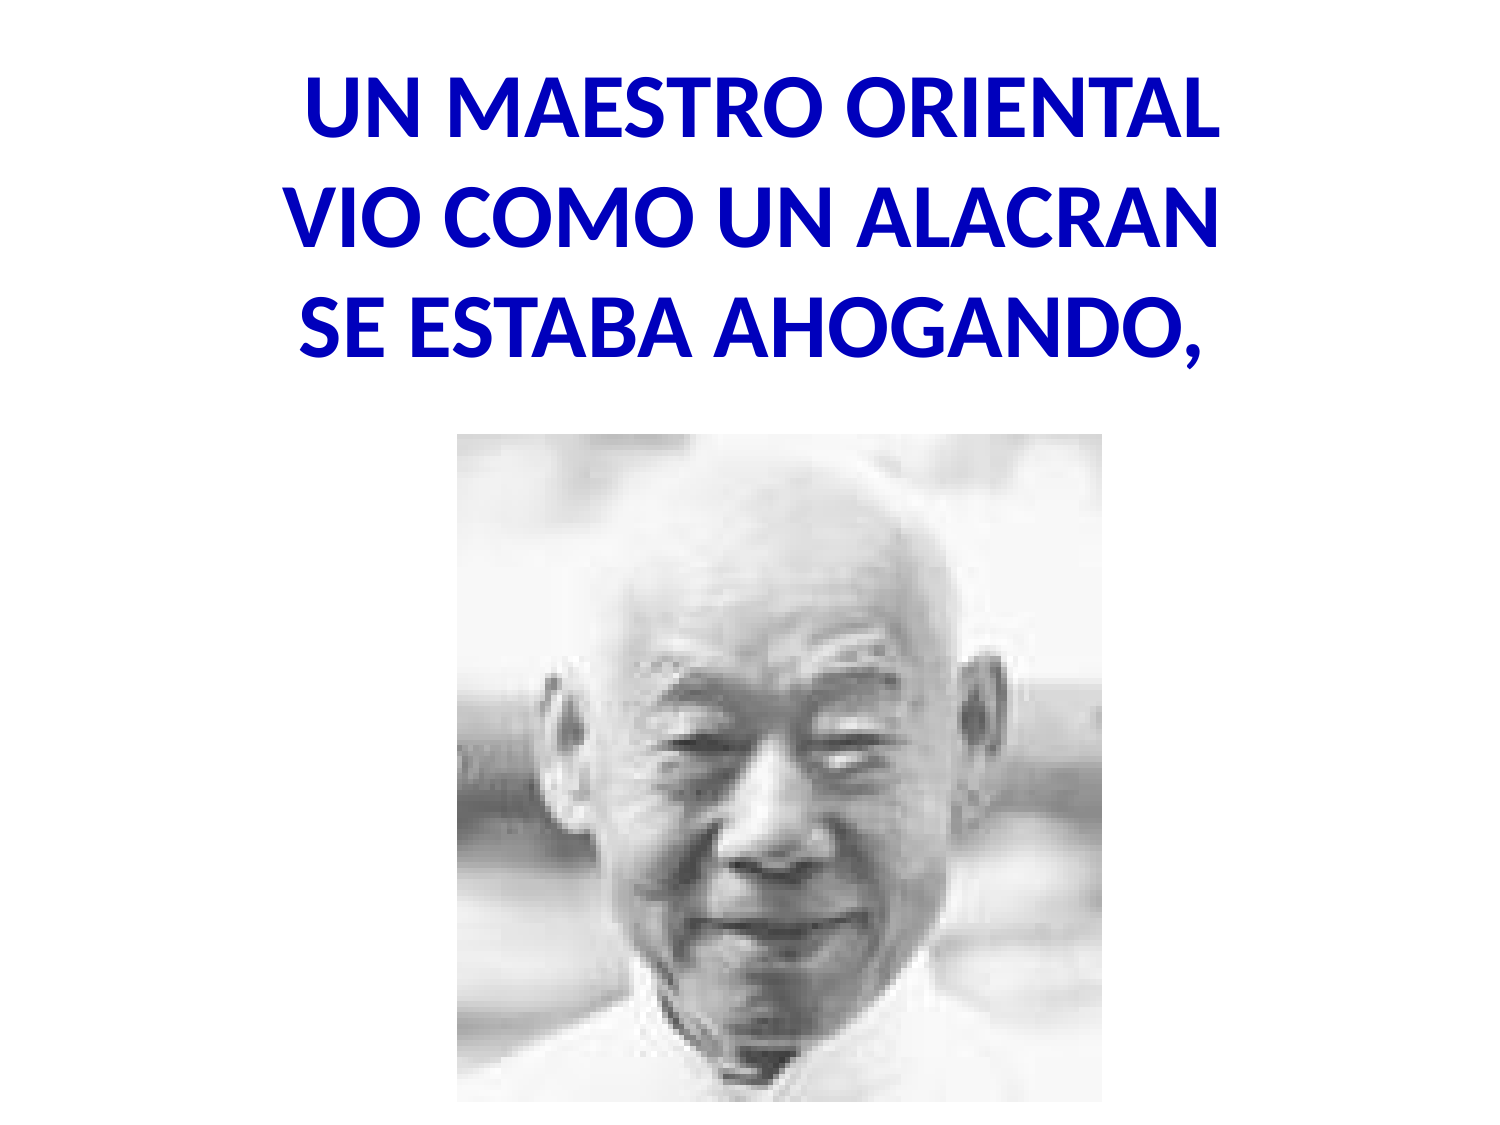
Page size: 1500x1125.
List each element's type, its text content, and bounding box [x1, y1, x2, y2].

text_box UN MAESTRO ORIENTAL VIO COMO UN ALACRAN SE ESTABA AHOGANDO, [266, 38, 1238, 384]
picture [457, 434, 1102, 1102]
